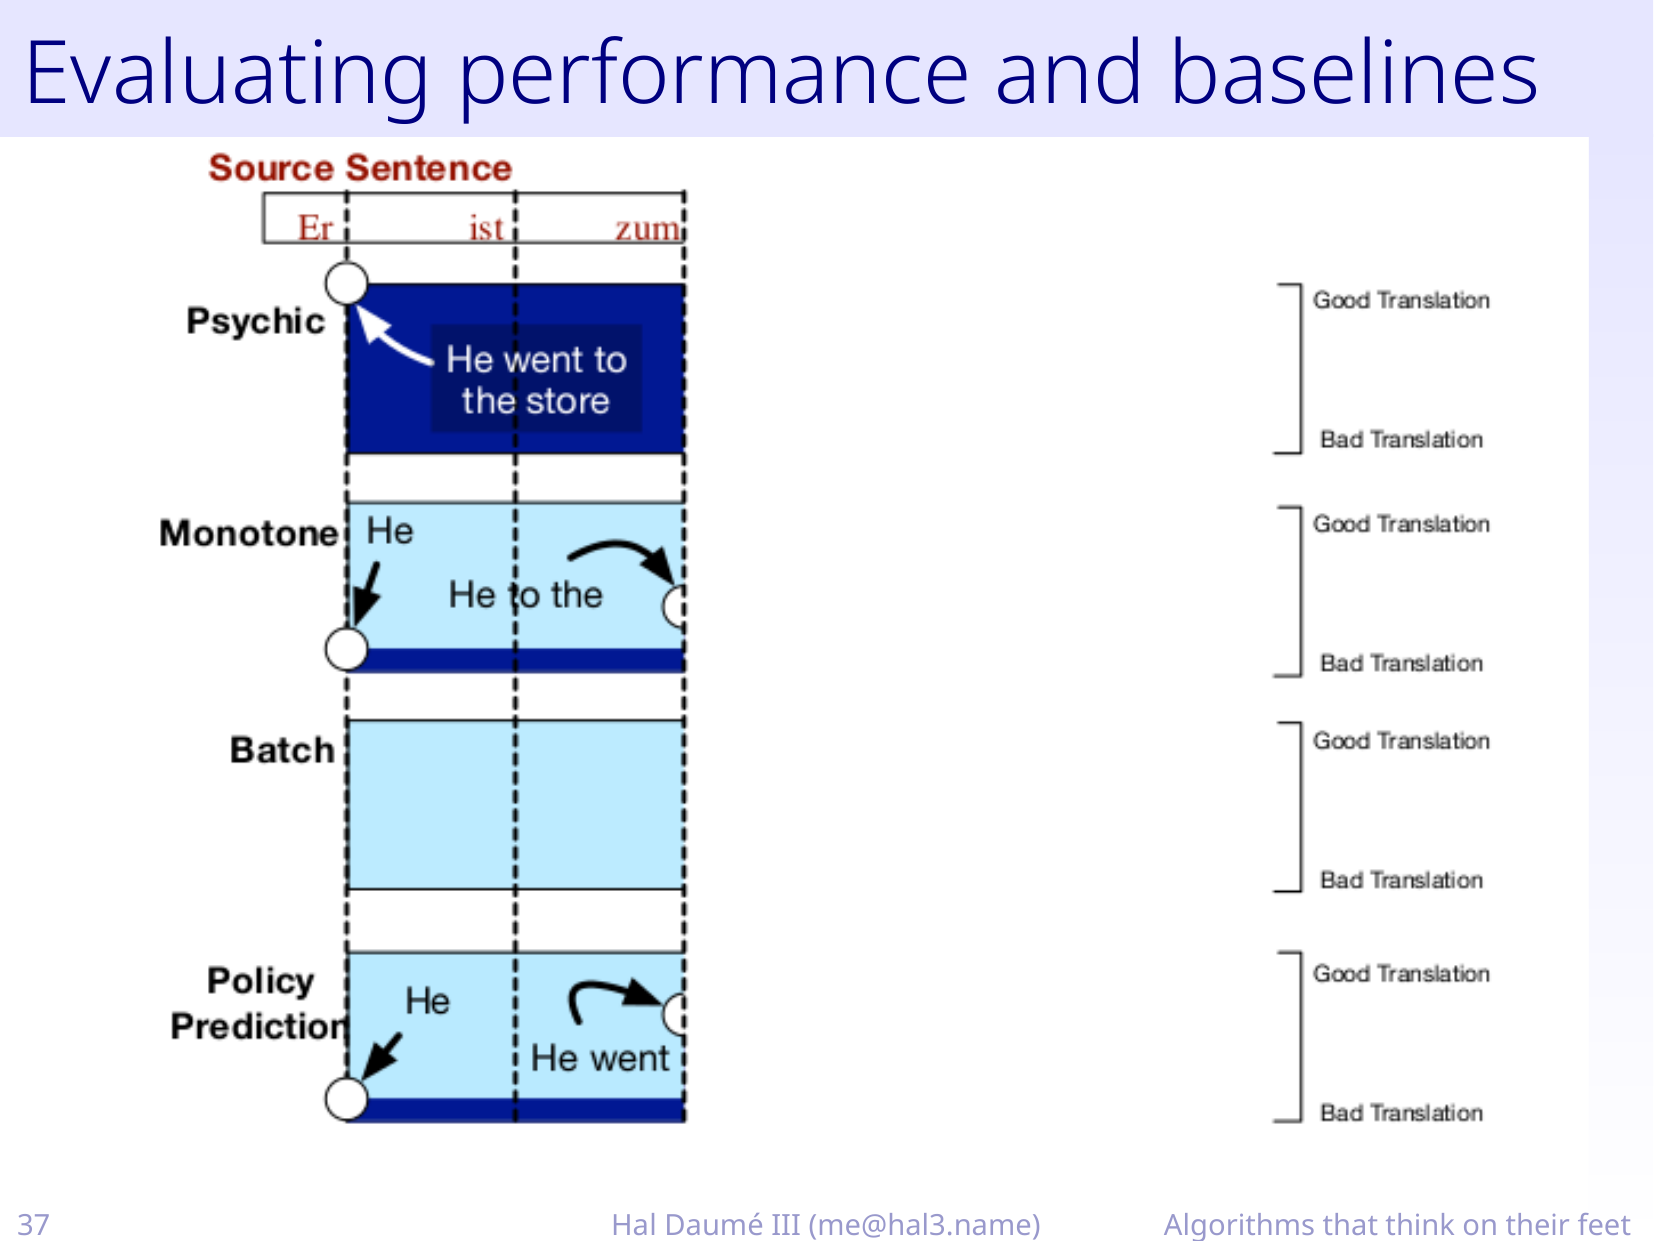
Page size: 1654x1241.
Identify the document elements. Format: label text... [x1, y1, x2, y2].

title Evaluating performance and baselines [22, 8, 1639, 131]
picture [150, 149, 1501, 1133]
